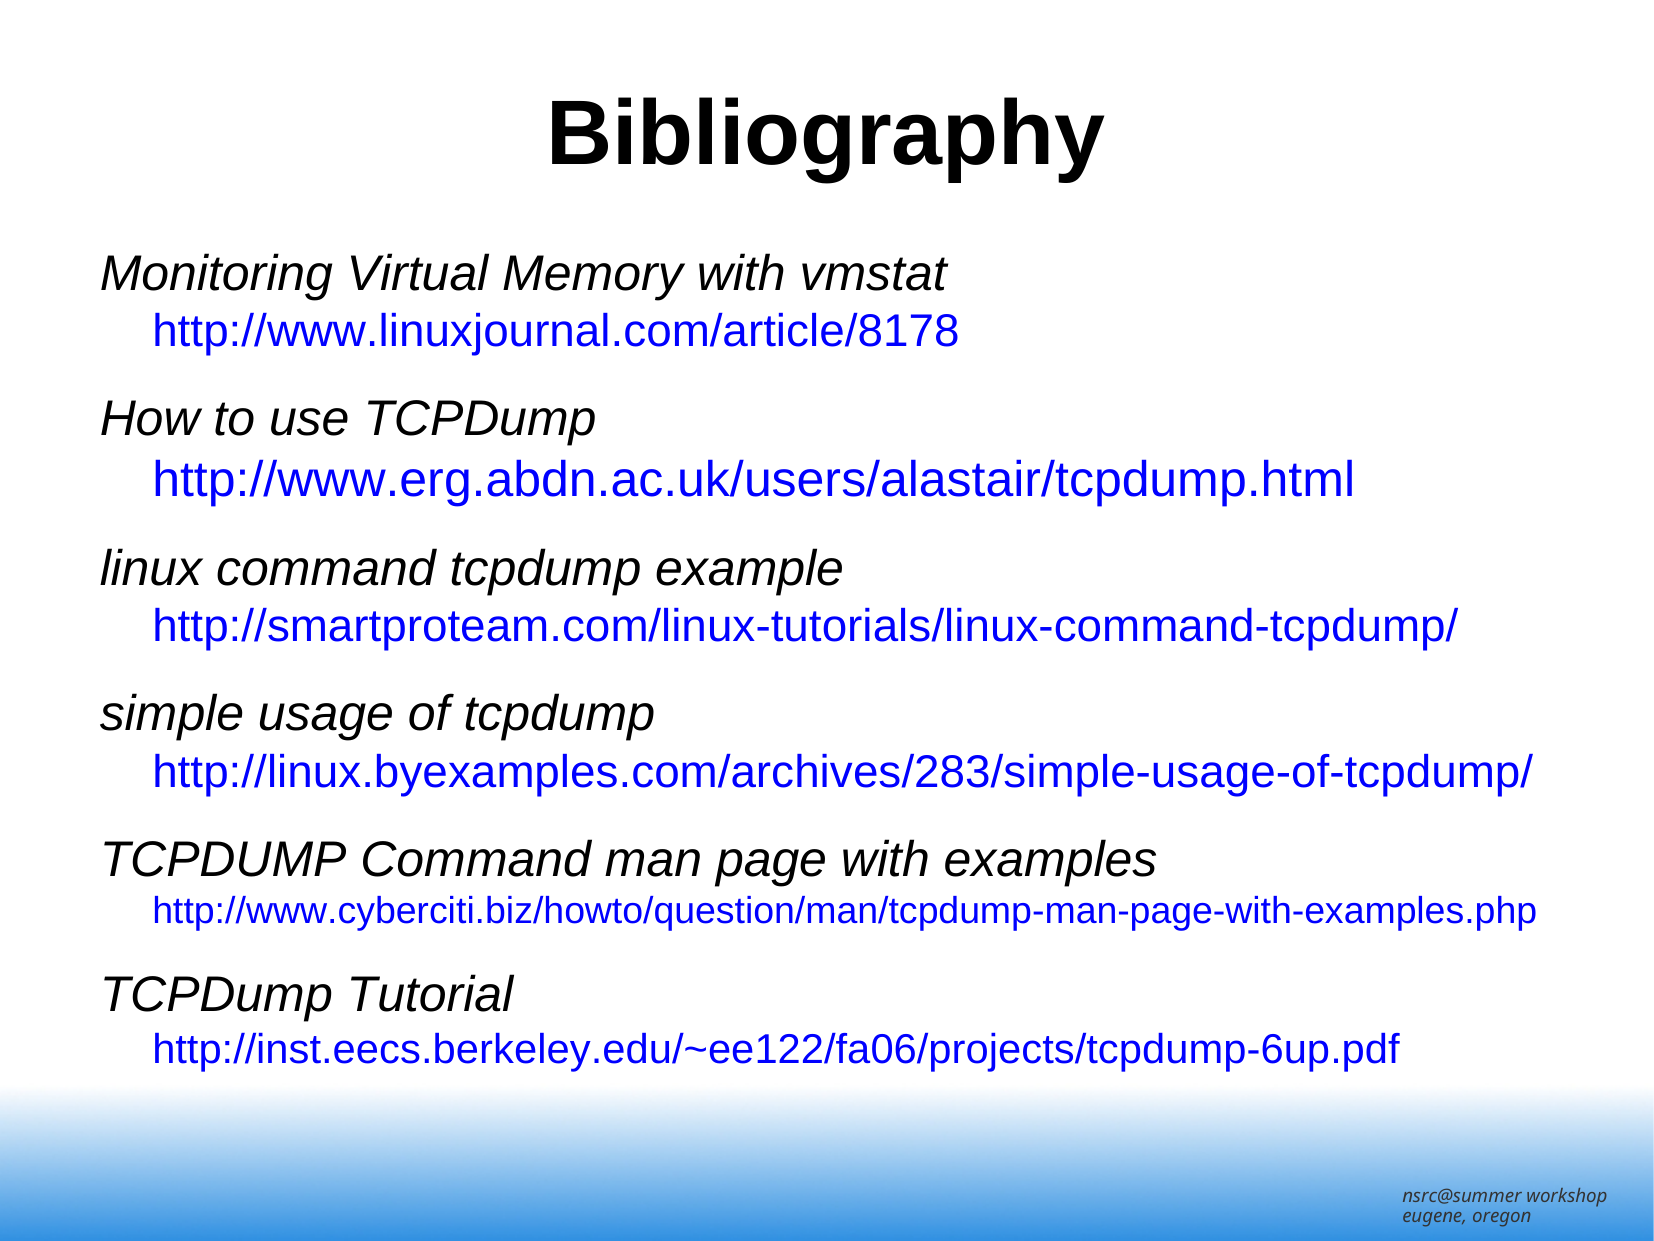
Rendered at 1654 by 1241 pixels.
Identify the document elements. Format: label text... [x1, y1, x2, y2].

list Monitoring Virtual Memory with vmstat http://www.linuxjournal.com/article/8178 How to use TCPDump http://www.erg.abdn.ac.uk/users/alastair/tcpdump.html linux command tcpdump example http://smartproteam.com/linux-tutorials/linux-command-tcpdump/ simple usage of tcpdump http://linux.byexamples.com/archives/283/simple-usage-of-tcpdump/ TCPDUMP Command man page with examples http://www.cyberciti.biz/howto/question/man/tcpdump-man-page-with-examples.php TCPDump Tutorial http://inst.eecs.berkeley.edu/~ee122/fa06/projects/tcpdump-6up.pdf [82, 240, 1571, 1068]
title Bibliography [82, 25, 1571, 233]
picture [0, 1083, 1654, 1241]
